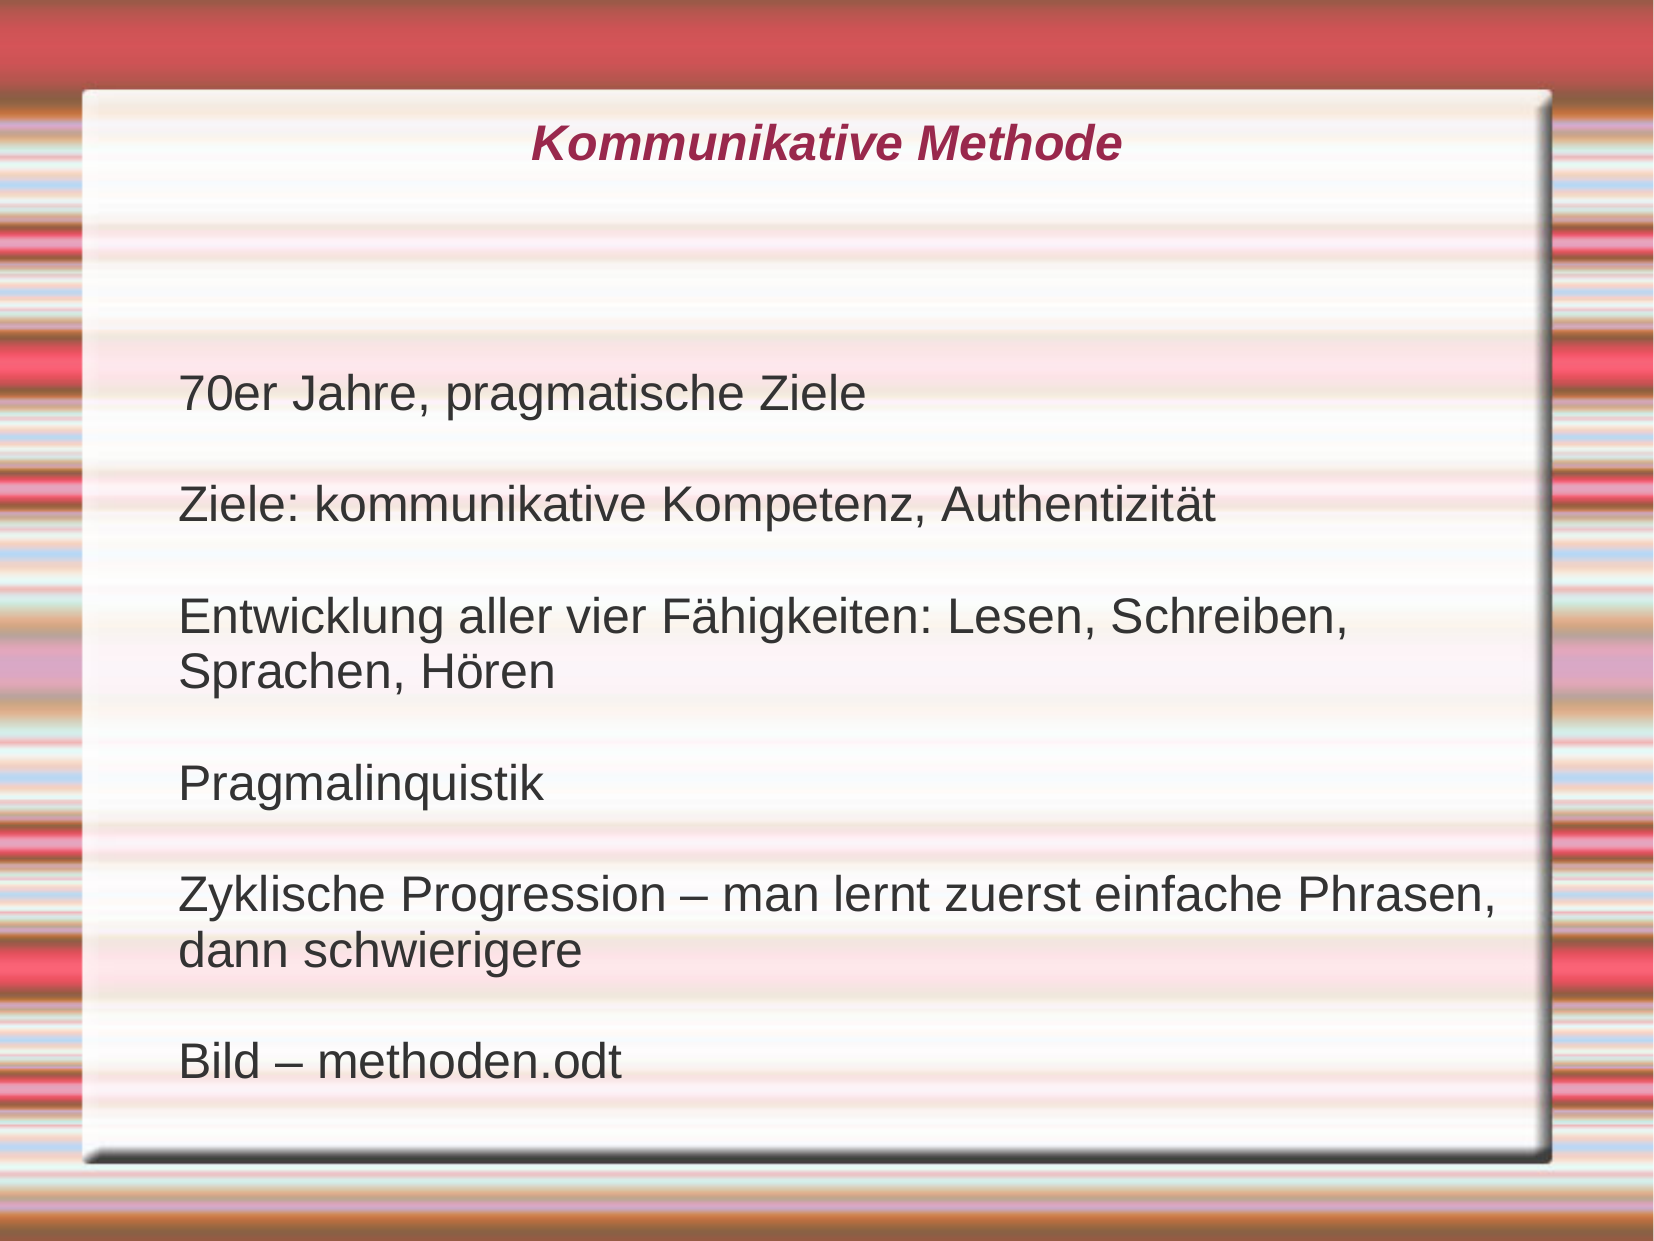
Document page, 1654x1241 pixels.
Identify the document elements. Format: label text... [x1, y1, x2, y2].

list 70er Jahre, pragmatische Ziele Ziele: kommunikative Kompetenz, Authentizität Entwicklung aller vier Fähigkeiten: Lesen, Schreiben, Sprachen, Hören Pragmalinquistik Zyklische Progression – man lernt zuerst einfache Phrasen, dann schwierigere Bild – methoden.odt [178, 364, 1570, 1147]
picture [0, 0, 1654, 1241]
title Kommunikative Methode [121, 50, 1534, 237]
